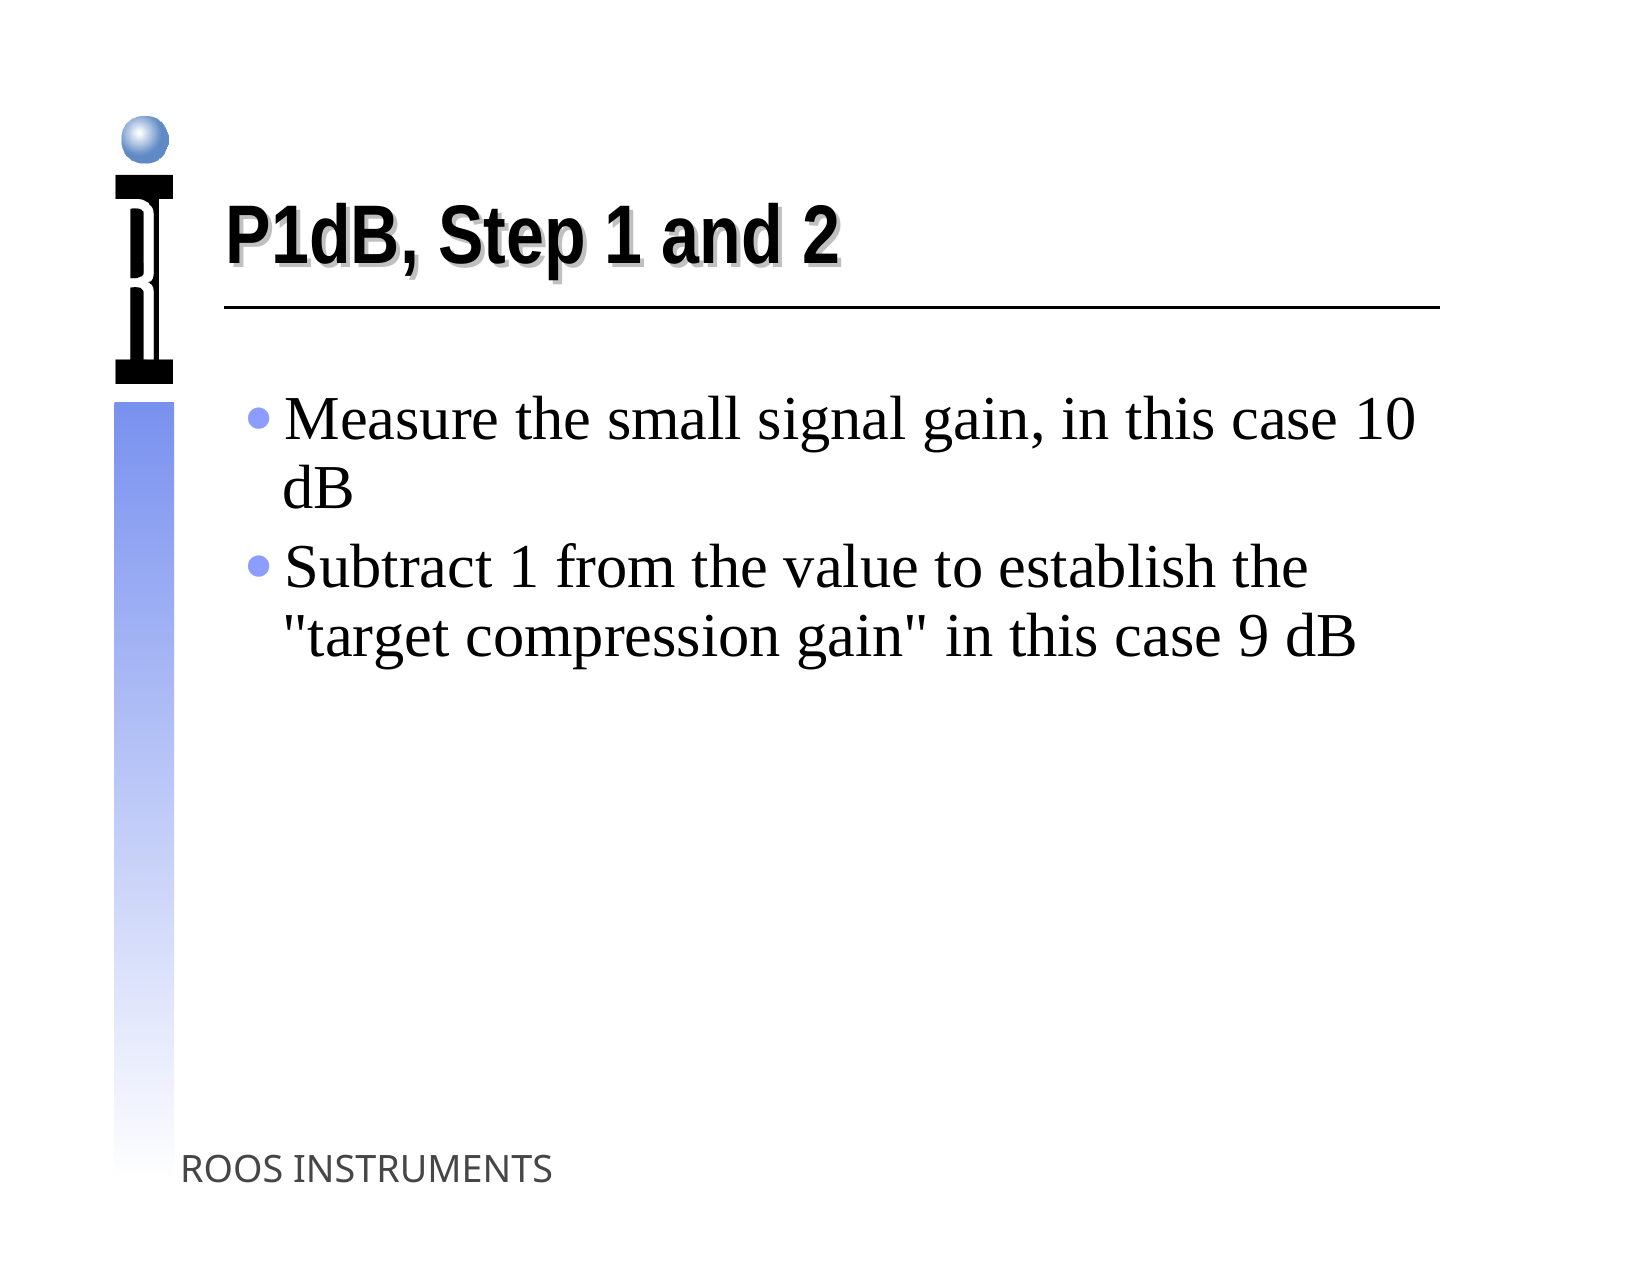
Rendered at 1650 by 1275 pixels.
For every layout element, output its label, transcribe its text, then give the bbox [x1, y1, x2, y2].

text_box P1dB, Step 1 and 2 [225, 99, 1447, 284]
text_box Measure the small signal gain, in this case 10 dB Subtract 1 from the value to establish the "target compression gain" in this case 9 dB [232, 383, 1456, 673]
